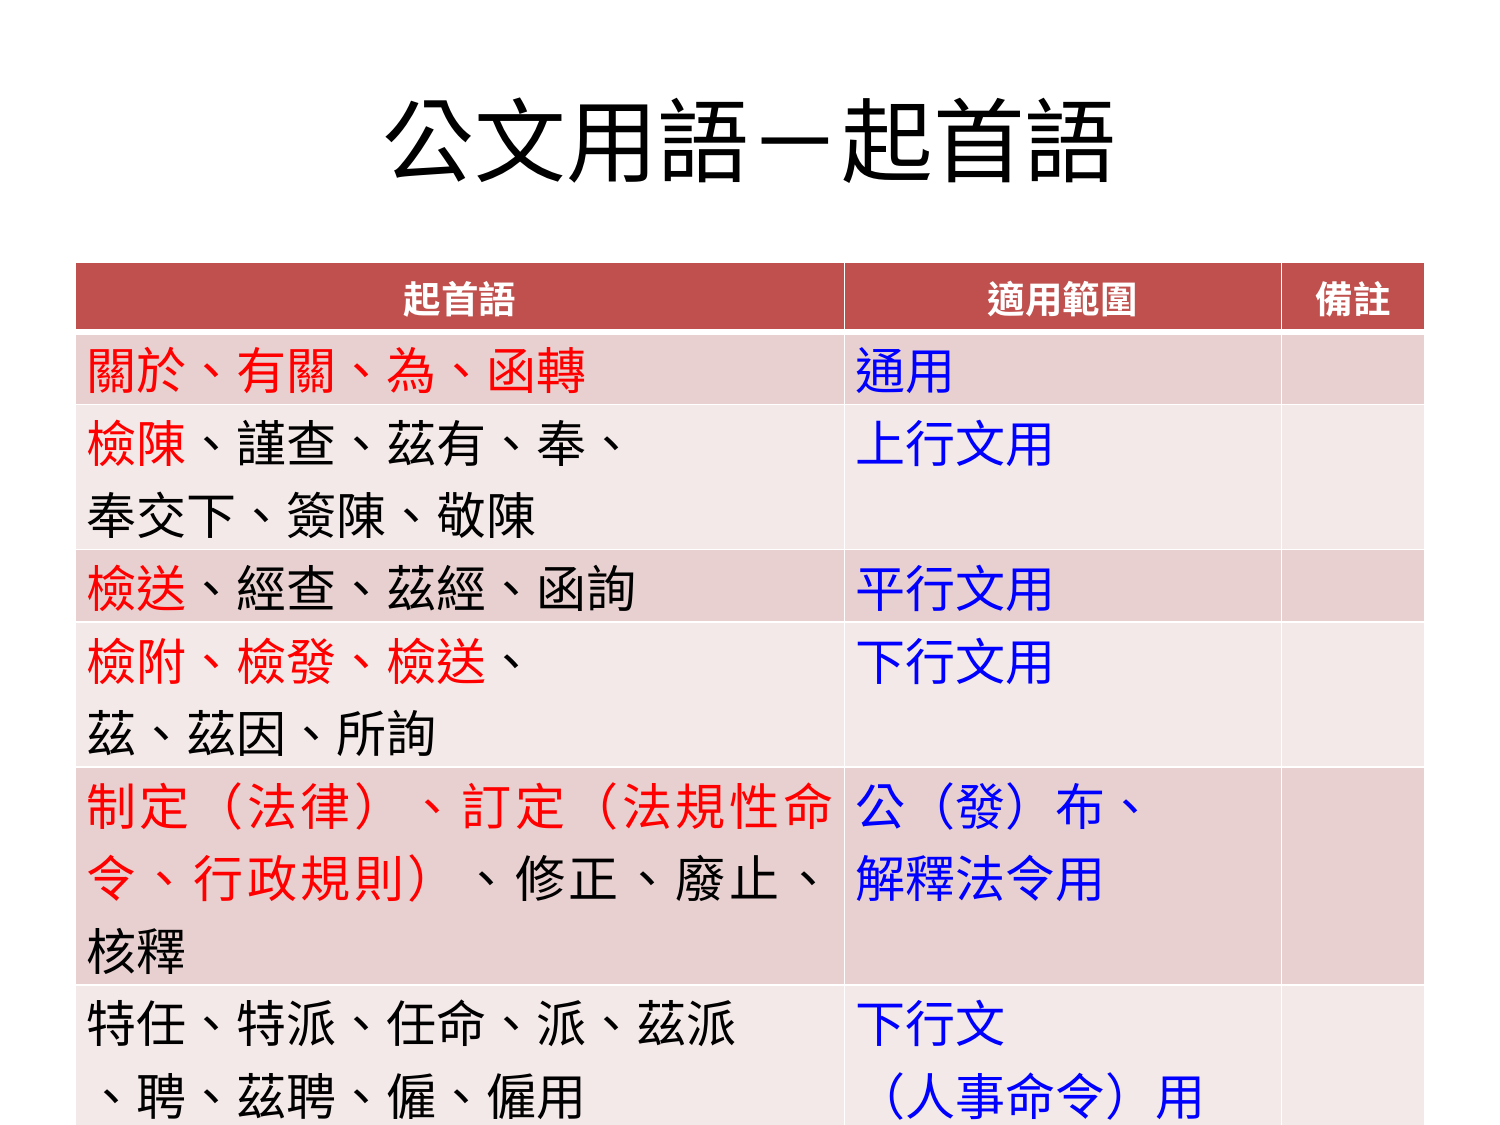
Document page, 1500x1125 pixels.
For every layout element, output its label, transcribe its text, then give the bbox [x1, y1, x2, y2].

table_cell 制定（法律）、訂定（法規性命令、行政規則）、修正、廢止、核釋 [76, 768, 844, 984]
table_cell [1282, 550, 1424, 621]
table_cell [1282, 405, 1424, 549]
table_cell 平行文用 [845, 550, 1281, 621]
table_cell 下行文 （人事命令）用 [845, 986, 1281, 1125]
table_header 備註 [1282, 263, 1424, 329]
table_header 起首語 [76, 263, 844, 329]
table_cell 關於、有關、為、函轉 [76, 335, 844, 404]
table_cell [1282, 335, 1424, 404]
table_cell 檢送、經查、茲經、函詢 [76, 550, 844, 621]
table_cell 上行文用 [845, 405, 1281, 549]
table_cell [1282, 768, 1424, 984]
table_cell [1282, 986, 1424, 1125]
table_cell 通用 [845, 335, 1281, 404]
table_cell 檢附、檢發、檢送、 茲、茲因、所詢 [76, 623, 844, 766]
title 公文用語－起首語 [75, 45, 1425, 233]
table_cell [1282, 623, 1424, 766]
table_header 適用範圍 [845, 263, 1281, 329]
table_cell 檢陳、謹查、茲有、奉、 奉交下、簽陳、敬陳 [76, 405, 844, 549]
table_cell 公（發）布、 解釋法令用 [845, 768, 1281, 984]
table_cell 下行文用 [845, 623, 1281, 766]
table_cell 特任、特派、任命、派、茲派 、聘、茲聘、僱、僱用 [76, 986, 844, 1125]
